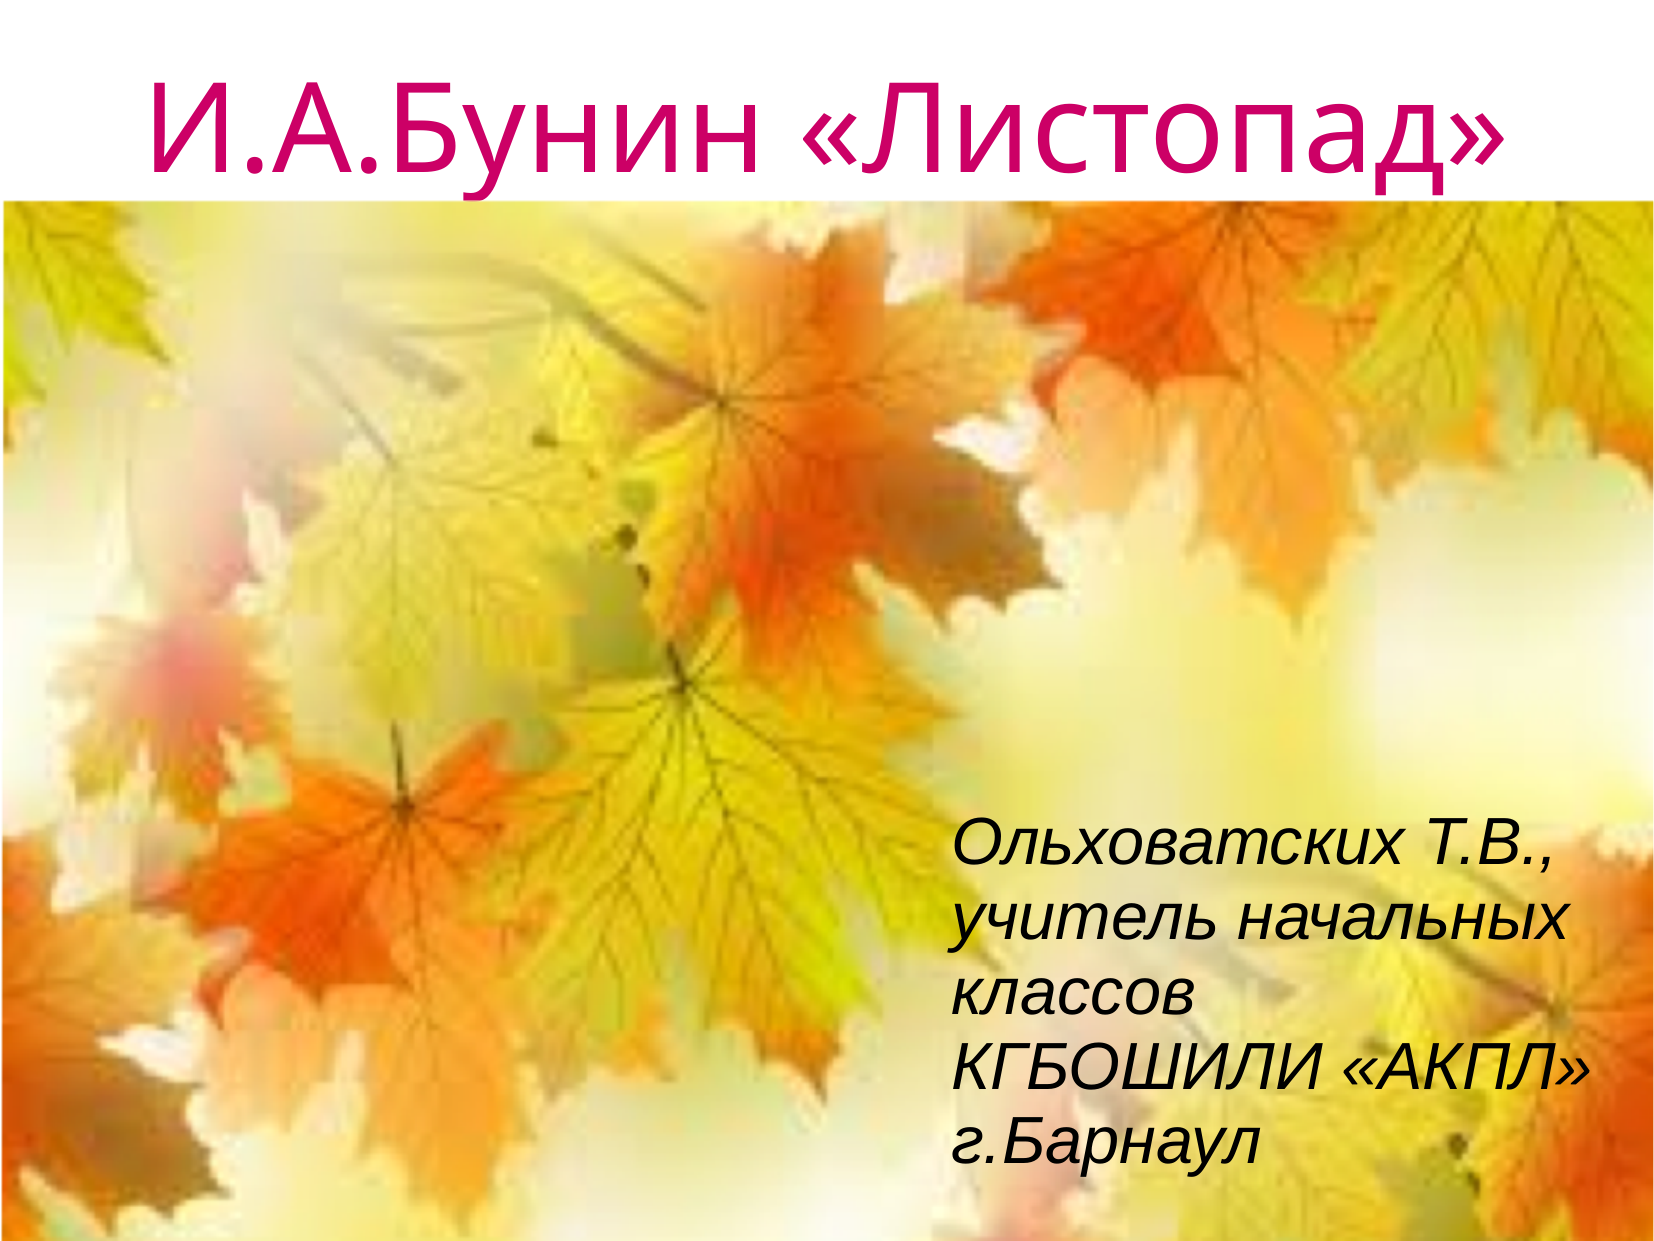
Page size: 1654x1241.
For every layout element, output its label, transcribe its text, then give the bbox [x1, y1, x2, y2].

list Ольховатских Т.В., учитель начальных классов КГБОШИЛИ «АКПЛ» г.Барнаул [880, 804, 1607, 1241]
title И.А.Бунин «Листопад» [82, 47, 1571, 200]
picture [0, 200, 1654, 1241]
